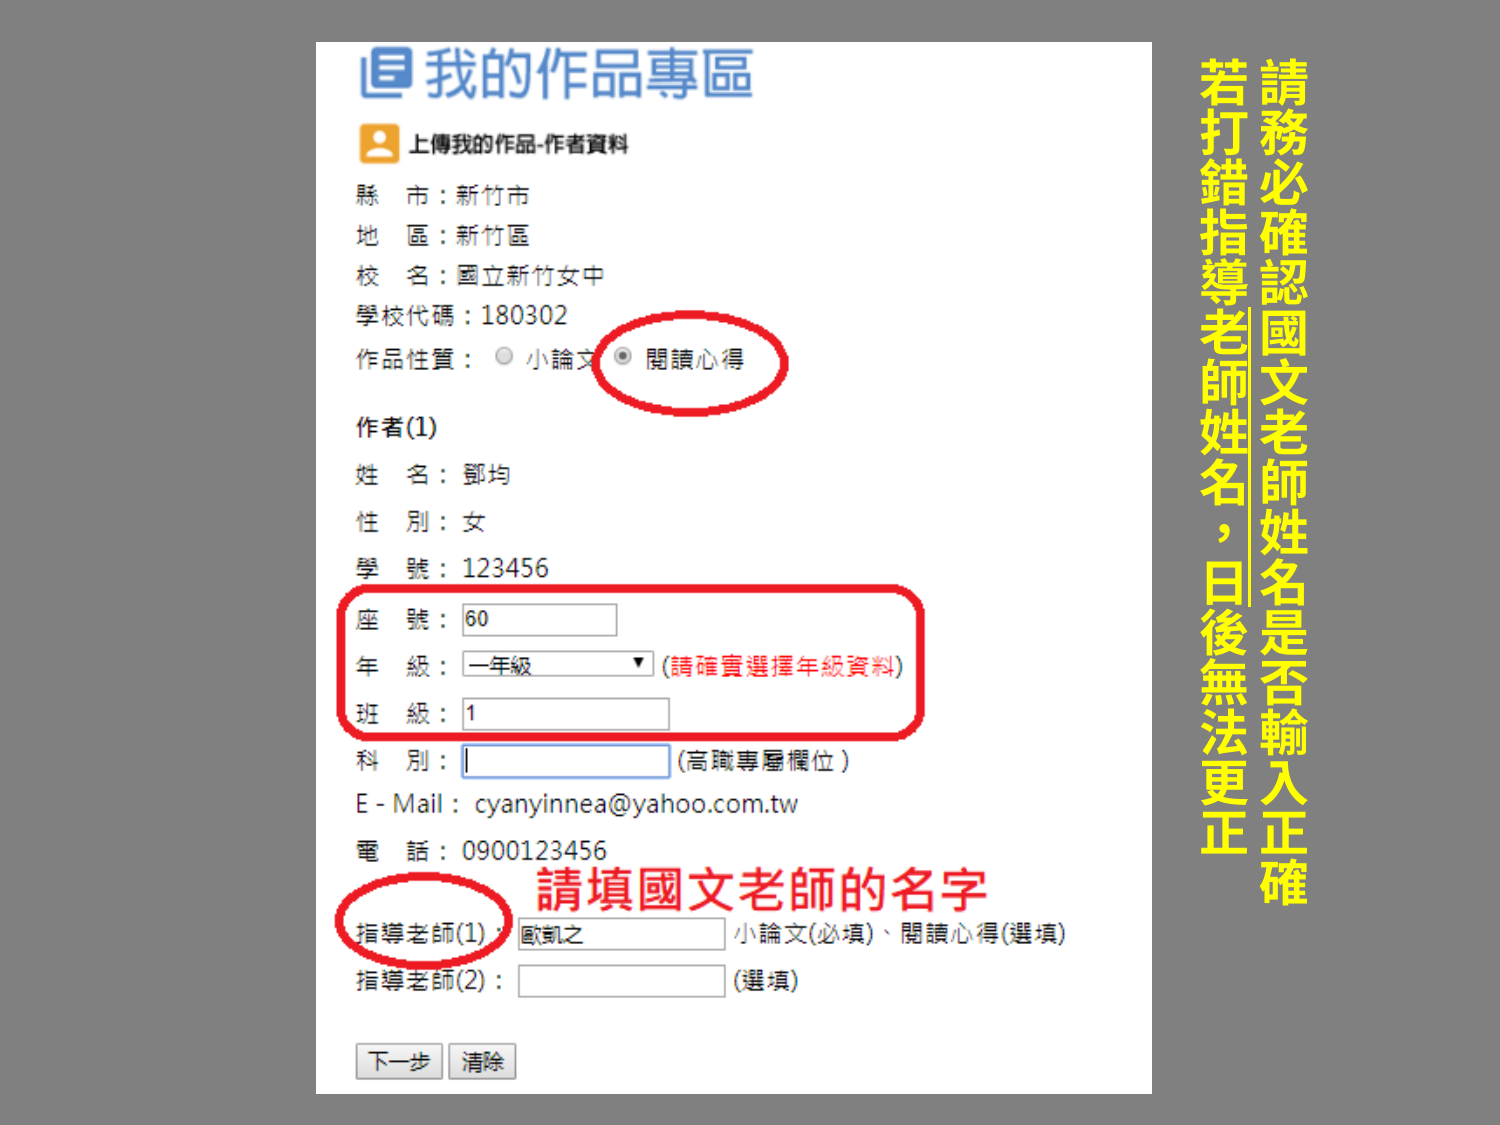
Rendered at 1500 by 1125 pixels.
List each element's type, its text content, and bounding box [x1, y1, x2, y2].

picture [316, 42, 1152, 1094]
text_box 請務必確認國文老師姓名是否輸入正確 若打錯指導老師姓名，日後無法更正 [1170, 42, 1321, 953]
